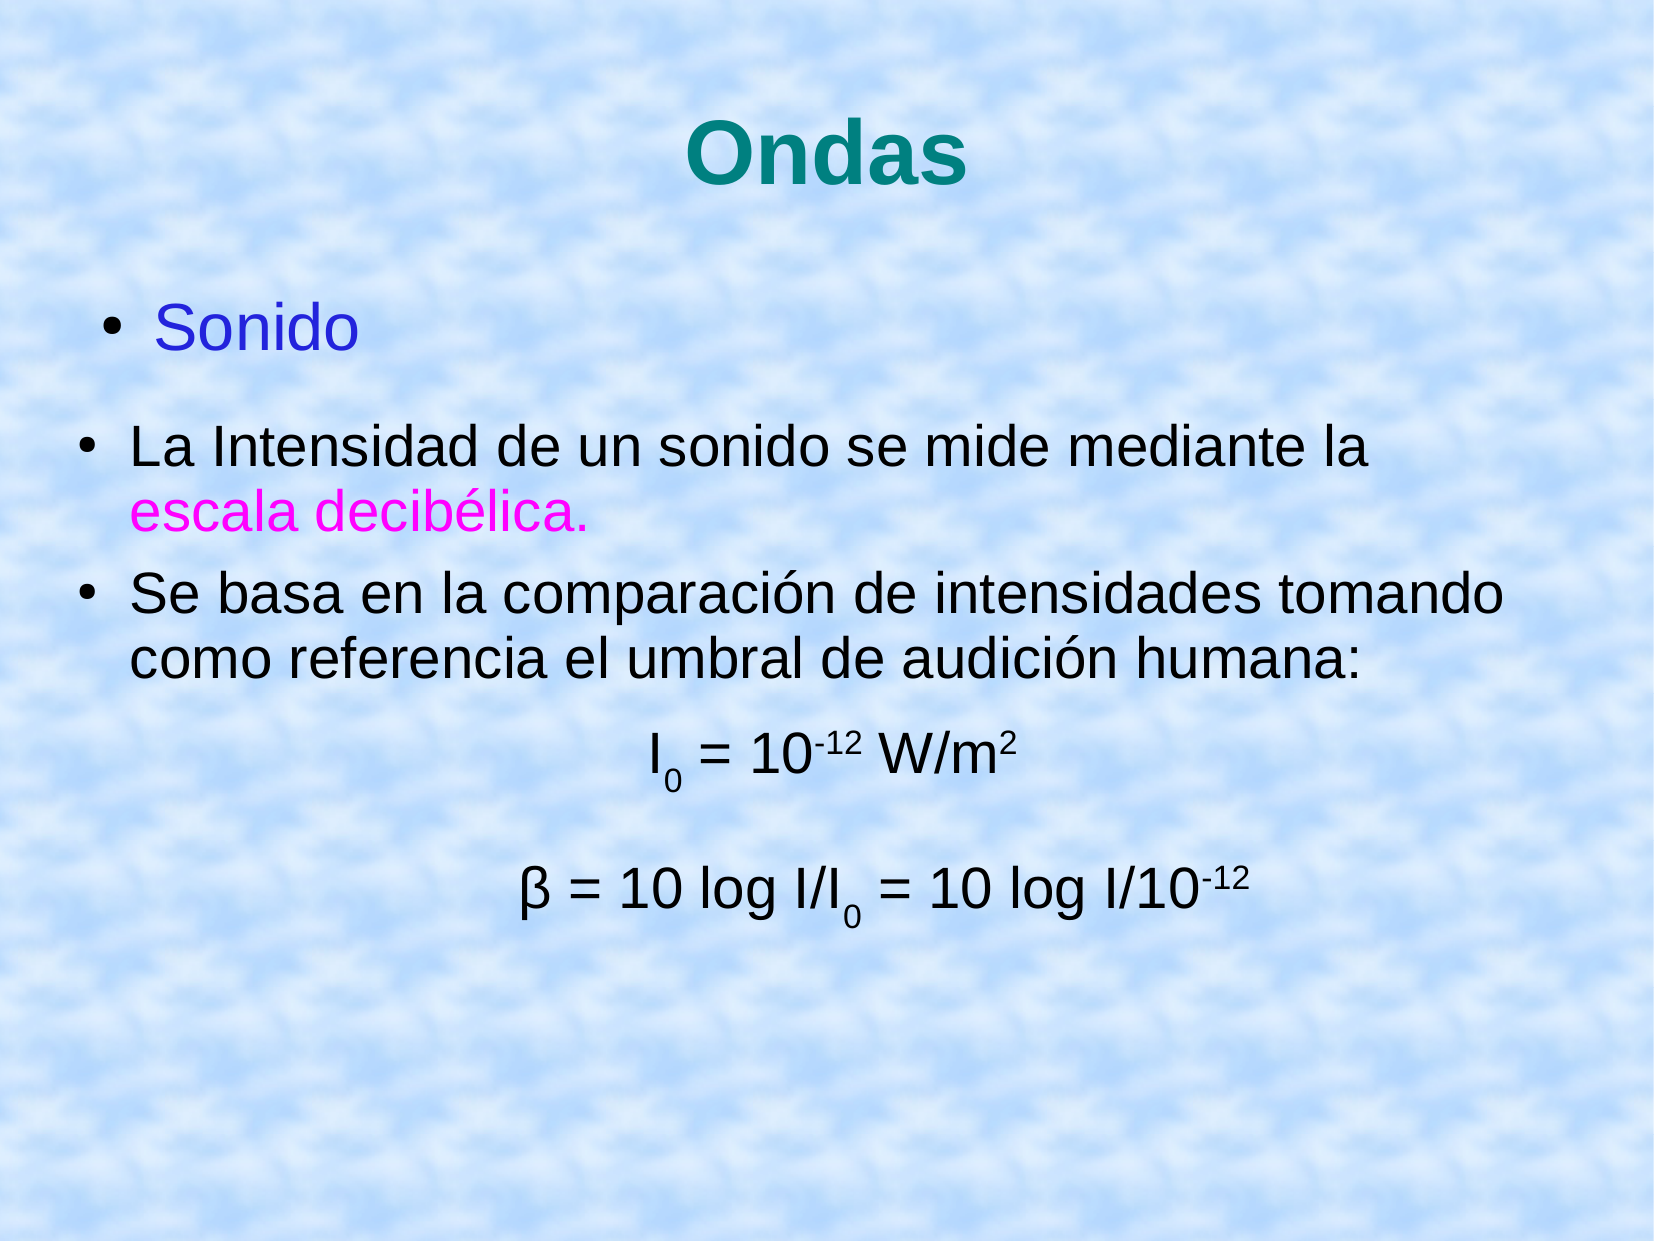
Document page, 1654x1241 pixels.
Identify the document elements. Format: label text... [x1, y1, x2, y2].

title Ondas [82, 49, 1571, 257]
list Sonido [82, 290, 809, 366]
picture [0, 0, 1654, 1241]
list Se basa en la comparación de intensidades tomando como referencia el umbral de audición humana: I0 = 10-12 W/m2 [59, 561, 1536, 801]
list La Intensidad de un sonido se mide mediante la escala decibélica. [59, 413, 1536, 544]
text_box β = 10 log I/I0 = 10 log I/10-12 [119, 856, 1595, 936]
